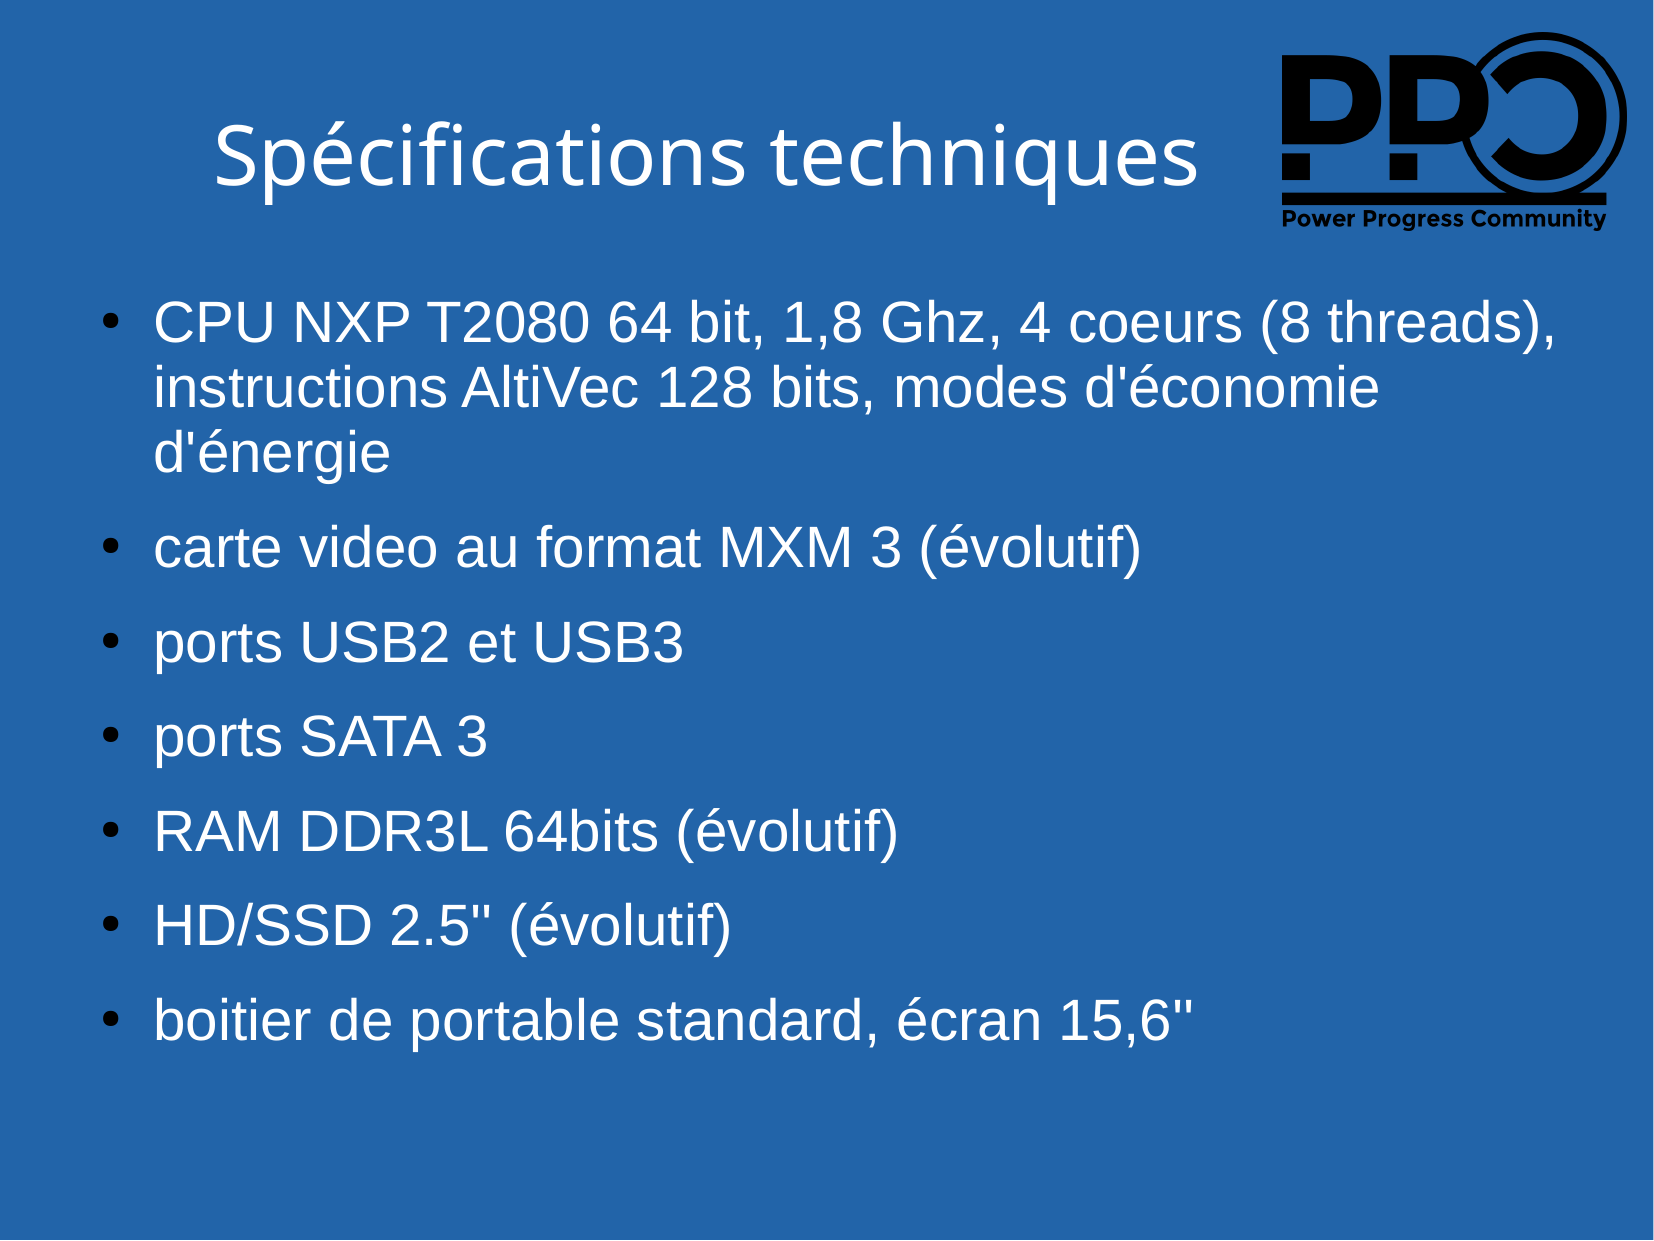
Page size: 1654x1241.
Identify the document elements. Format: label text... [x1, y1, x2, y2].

list CPU NXP T2080 64 bit, 1,8 Ghz, 4 coeurs (8 threads), instructions AltiVec 128 bits, modes d'économie d'énergie carte video au format MXM 3 (évolutif) ports USB2 et USB3 ports SATA 3 RAM DDR3L 64bits (évolutif) HD/SSD 2.5'' (évolutif) boitier de portable standard, écran 15,6'' [82, 290, 1571, 1010]
title Spécifications techniques [82, 41, 1333, 265]
picture [1282, 32, 1627, 232]
